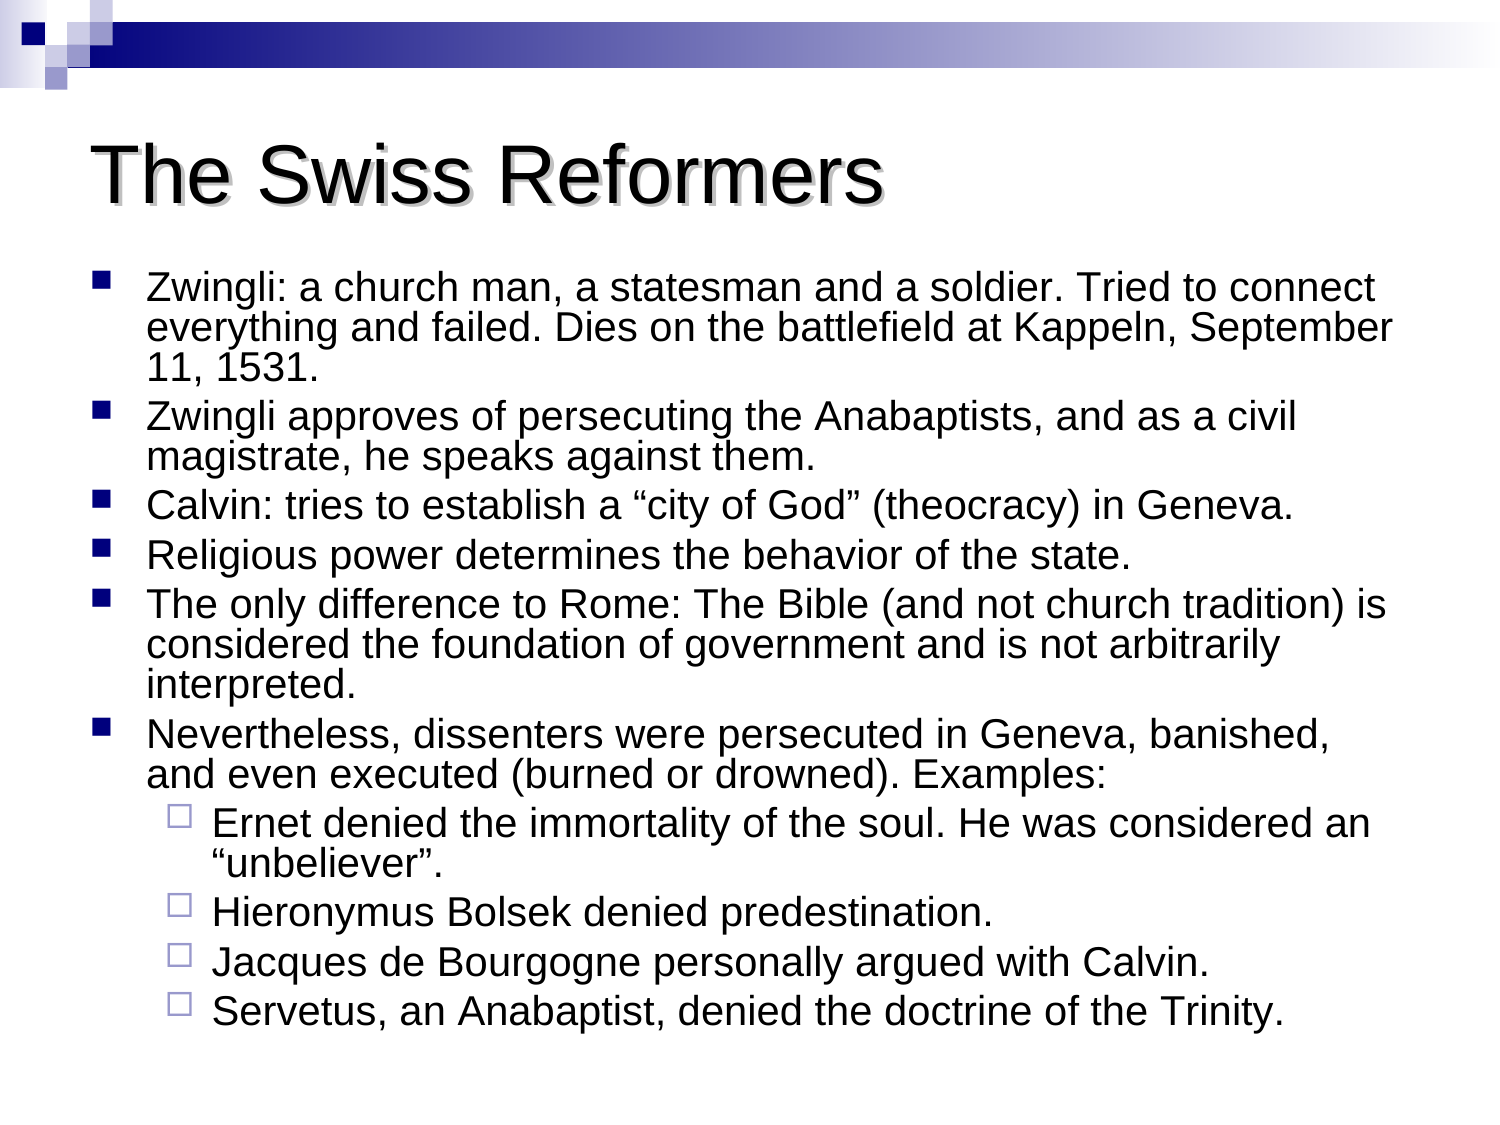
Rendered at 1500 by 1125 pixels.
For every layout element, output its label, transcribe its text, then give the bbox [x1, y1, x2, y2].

list Zwingli: a church man, a statesman and a soldier. Tried to connect everything and failed. Dies on the battlefield at Kappeln, September 11, 1531. Zwingli approves of persecuting the Anabaptists, and as a civil magistrate, he speaks against them. Calvin: tries to establish a “city of God” (theocracy) in Geneva. Religious power determines the behavior of the state. The only difference to Rome: The Bible (and not church tradition) is considered the foundation of government and is not arbitrarily interpreted. Nevertheless, dissenters were persecuted in Geneva, banished, and even executed (burned or drowned). Examples: Ernet denied the immortality of the soul. He was considered an “unbeliever”. Hieronymus Bolsek denied predestination. Jacques de Bourgogne personally argued with Calvin. Servetus, an Anabaptist, denied the doctrine of the Trinity. [75, 261, 1426, 1058]
title The Swiss Reformers [75, 57, 963, 261]
